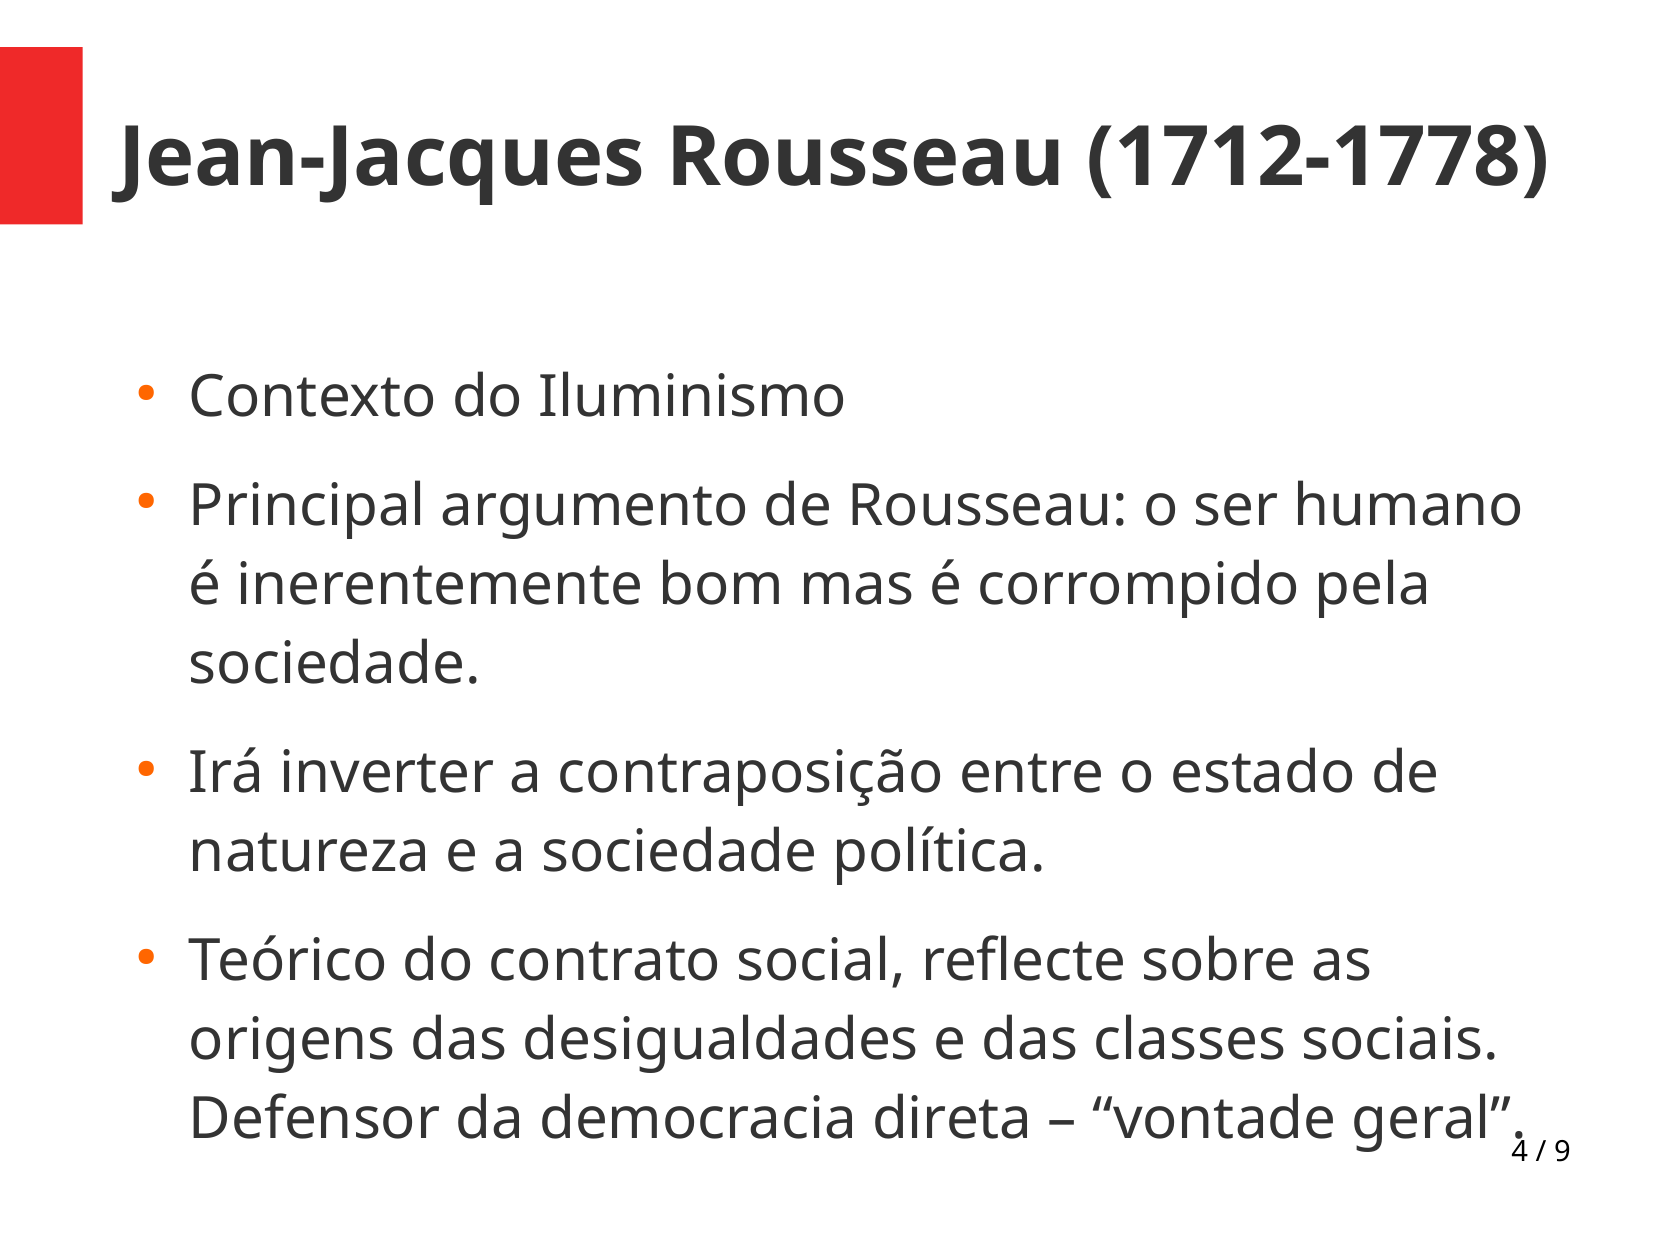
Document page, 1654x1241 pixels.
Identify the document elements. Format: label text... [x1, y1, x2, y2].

title Jean-Jacques Rousseau (1712-1778) [118, 49, 1571, 257]
list Contexto do Iluminismo Principal argumento de Rousseau: o ser humano é inerentemente bom mas é corrompido pela sociedade. Irá inverter a contraposição entre o estado de natureza e a sociedade política. Teórico do contrato social, reflecte sobre as origens das desigualdades e das classes sociais. Defensor da democracia direta – “vontade geral”. [118, 354, 1536, 1074]
